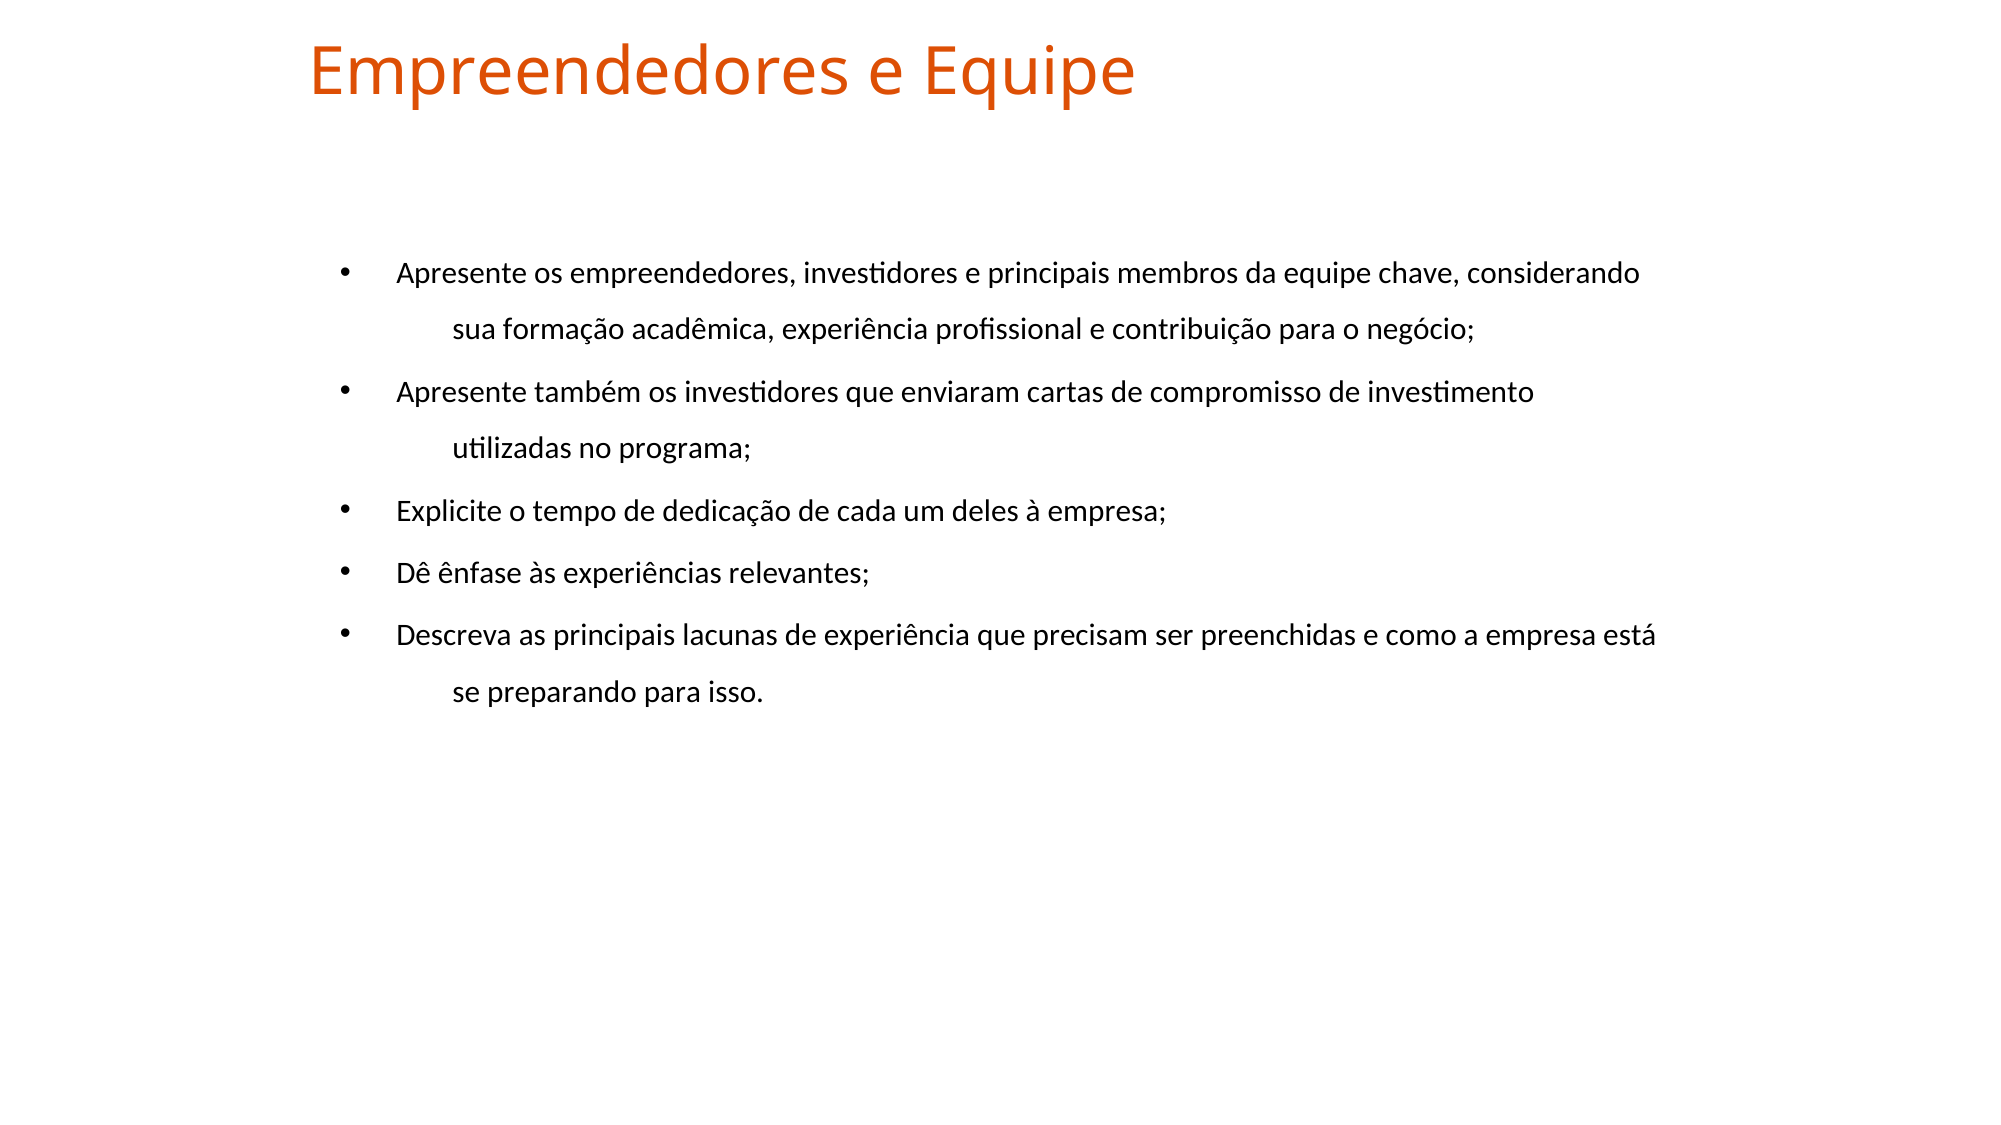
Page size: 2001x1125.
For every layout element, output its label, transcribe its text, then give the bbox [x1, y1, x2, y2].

text_box Apresente os empreendedores, investidores e principais membros da equipe chave, considerando sua formação acadêmica, experiência profissional e contribuição para o negócio; Apresente também os investidores que enviaram cartas de compromisso de investimento utilizadas no programa; Explicite o tempo de dedicação de cada um deles à empresa; Dê ênfase às experiências relevantes; Descreva as principais lacunas de experiência que precisam ser preenchidas e como a empresa está se preparando para isso. [324, 226, 1675, 1059]
text_box Empreendedores e Equipe [308, 2, 1690, 148]
